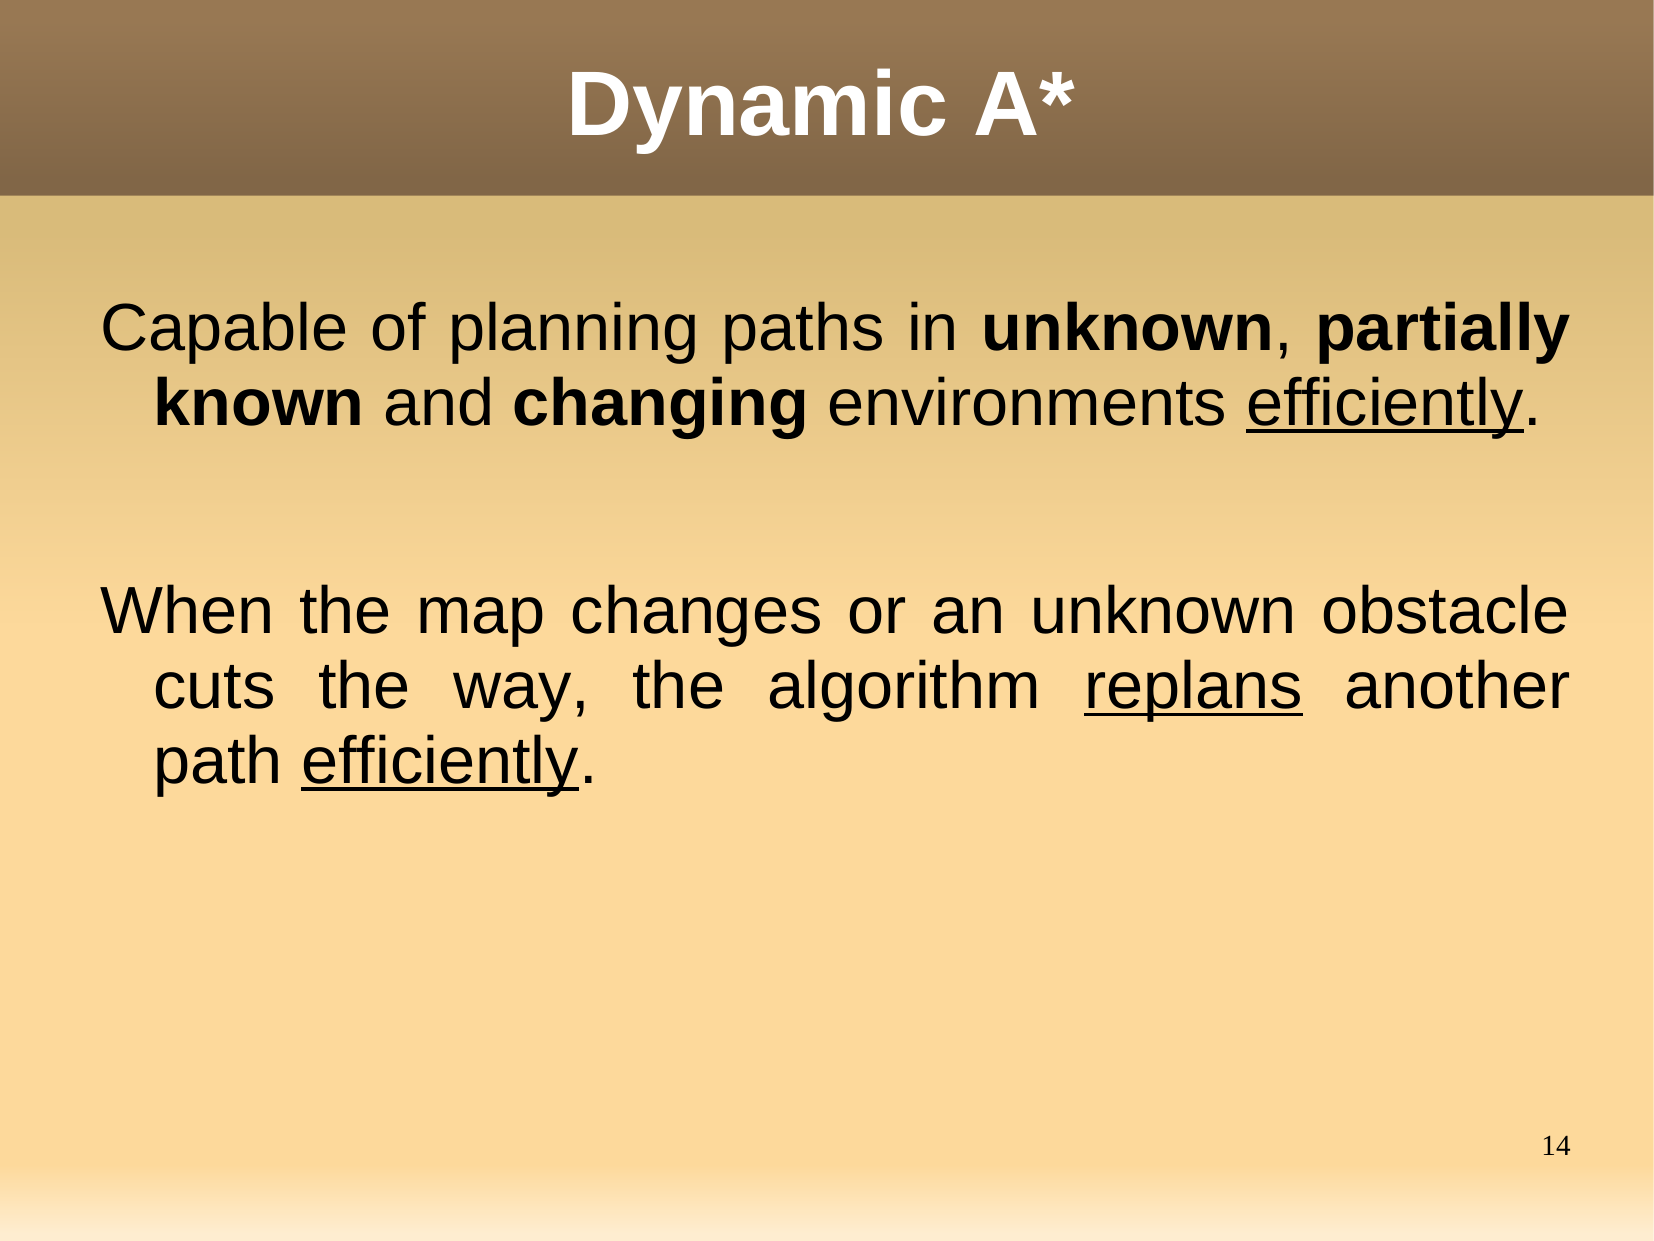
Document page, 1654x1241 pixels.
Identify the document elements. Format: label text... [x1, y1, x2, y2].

title Dynamic A* [76, 0, 1565, 208]
list Capable of planning paths in unknown, partially known and changing environments efficiently. When the map changes or an unknown obstacle cuts the way, the algorithm replans another path efficiently. [82, 290, 1571, 1094]
picture [0, 0, 1654, 1241]
